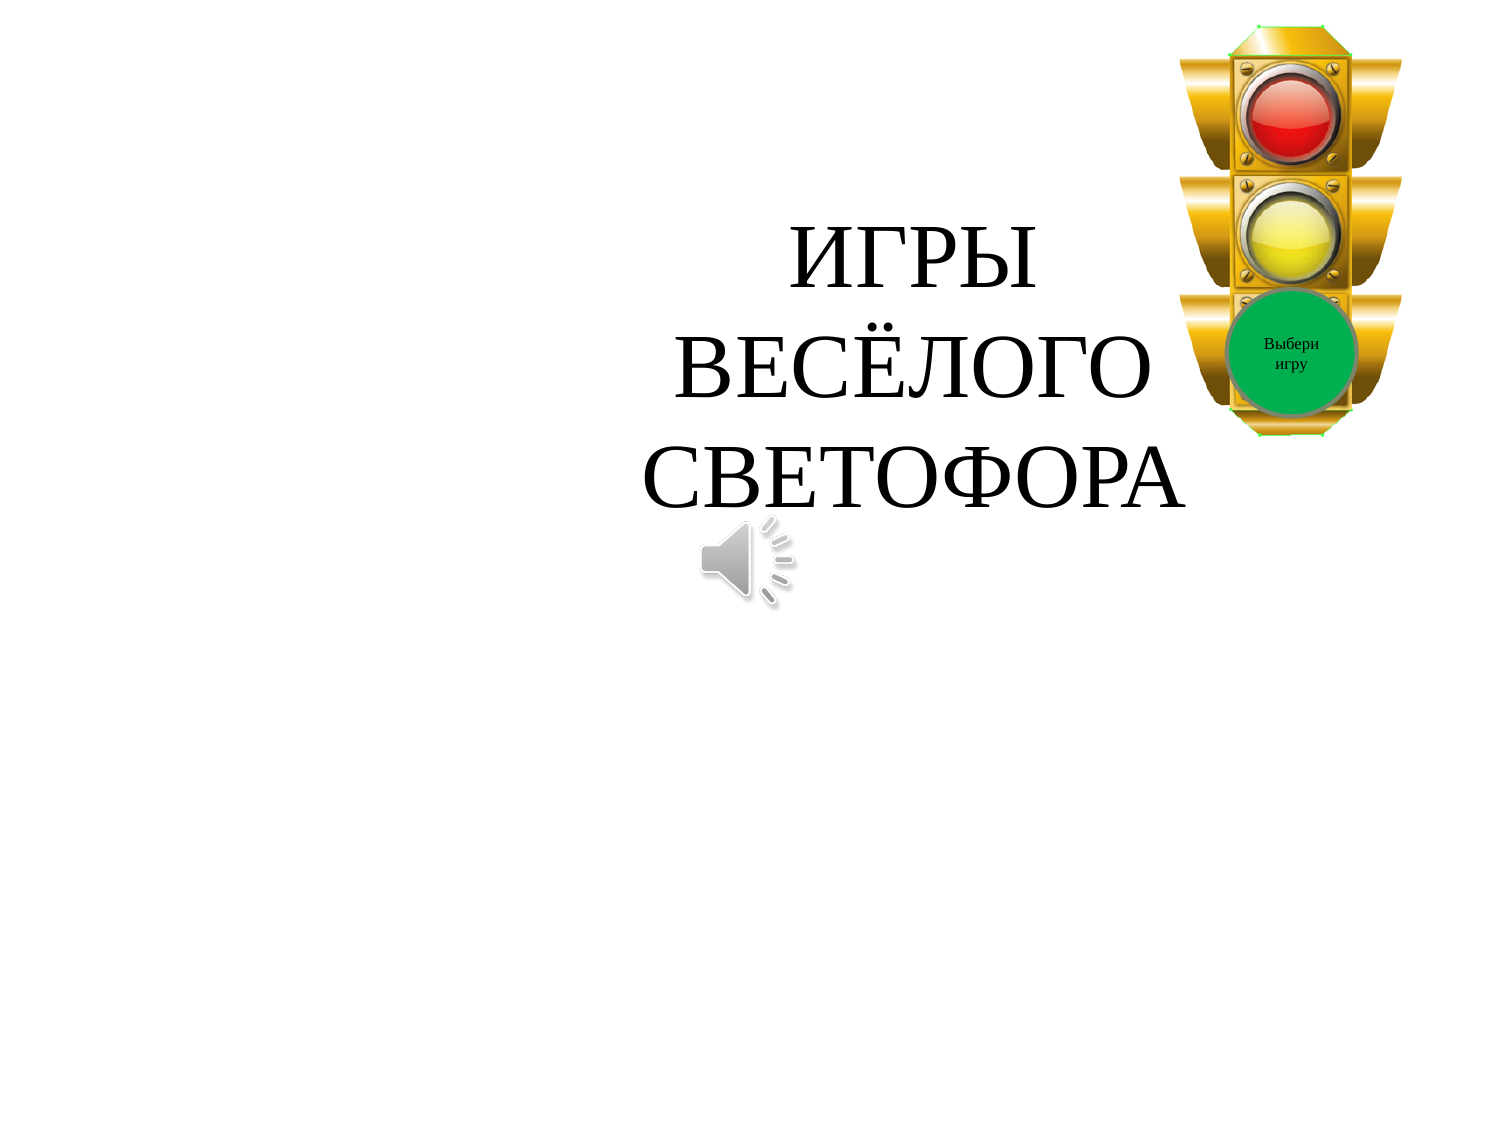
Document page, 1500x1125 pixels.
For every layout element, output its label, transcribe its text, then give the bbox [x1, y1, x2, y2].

text_box ИГРЫ ВЕСЁЛОГО СВЕТОФОРА [584, 188, 1244, 534]
picture [699, 512, 800, 613]
text_box Выбери игру [1226, 289, 1357, 417]
picture [1160, 8, 1424, 445]
